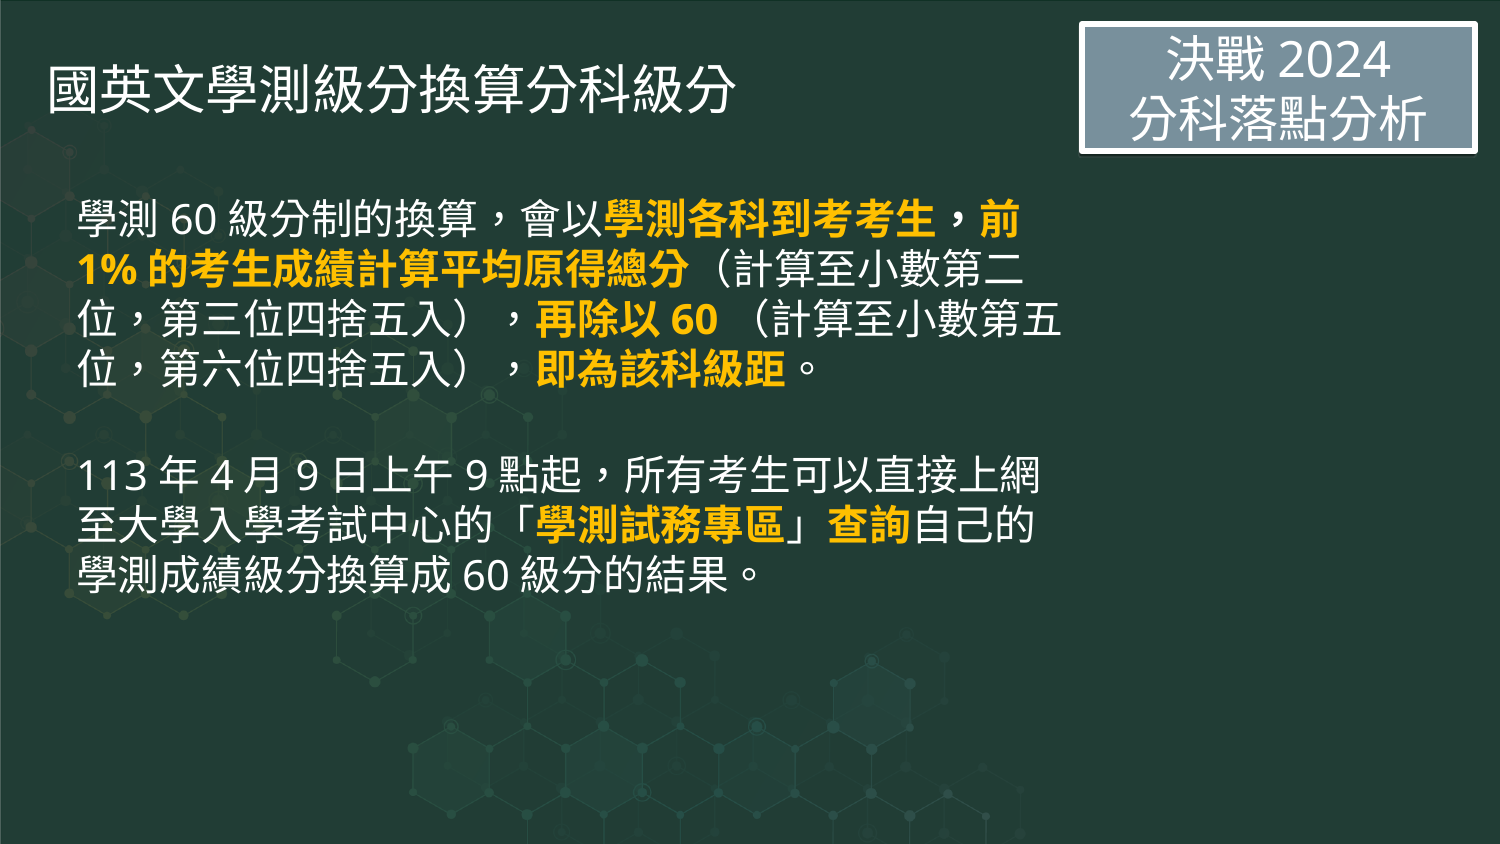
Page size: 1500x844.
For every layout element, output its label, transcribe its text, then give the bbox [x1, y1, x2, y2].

picture [0, 0, 1500, 844]
text_box 決戰2024 分科落點分析 [1081, 24, 1475, 151]
title 國英文學測級分換算分科級分 [31, 40, 1081, 135]
text_box 113年4月9日上午9點起，所有考生可以直接上網至大學入學考試中心的「學測試務專區」查詢自己的學測成績級分換算成60級分的結果。 [61, 441, 1061, 606]
text_box 學測60級分制的換算，會以學測各科到考考生，前1%的考生成績計算平均原得總分（計算至小數第二位，第三位四捨五入），再除以60（計算至小數第五位，第六位四捨五入），即為該科級距。 [61, 185, 1080, 401]
